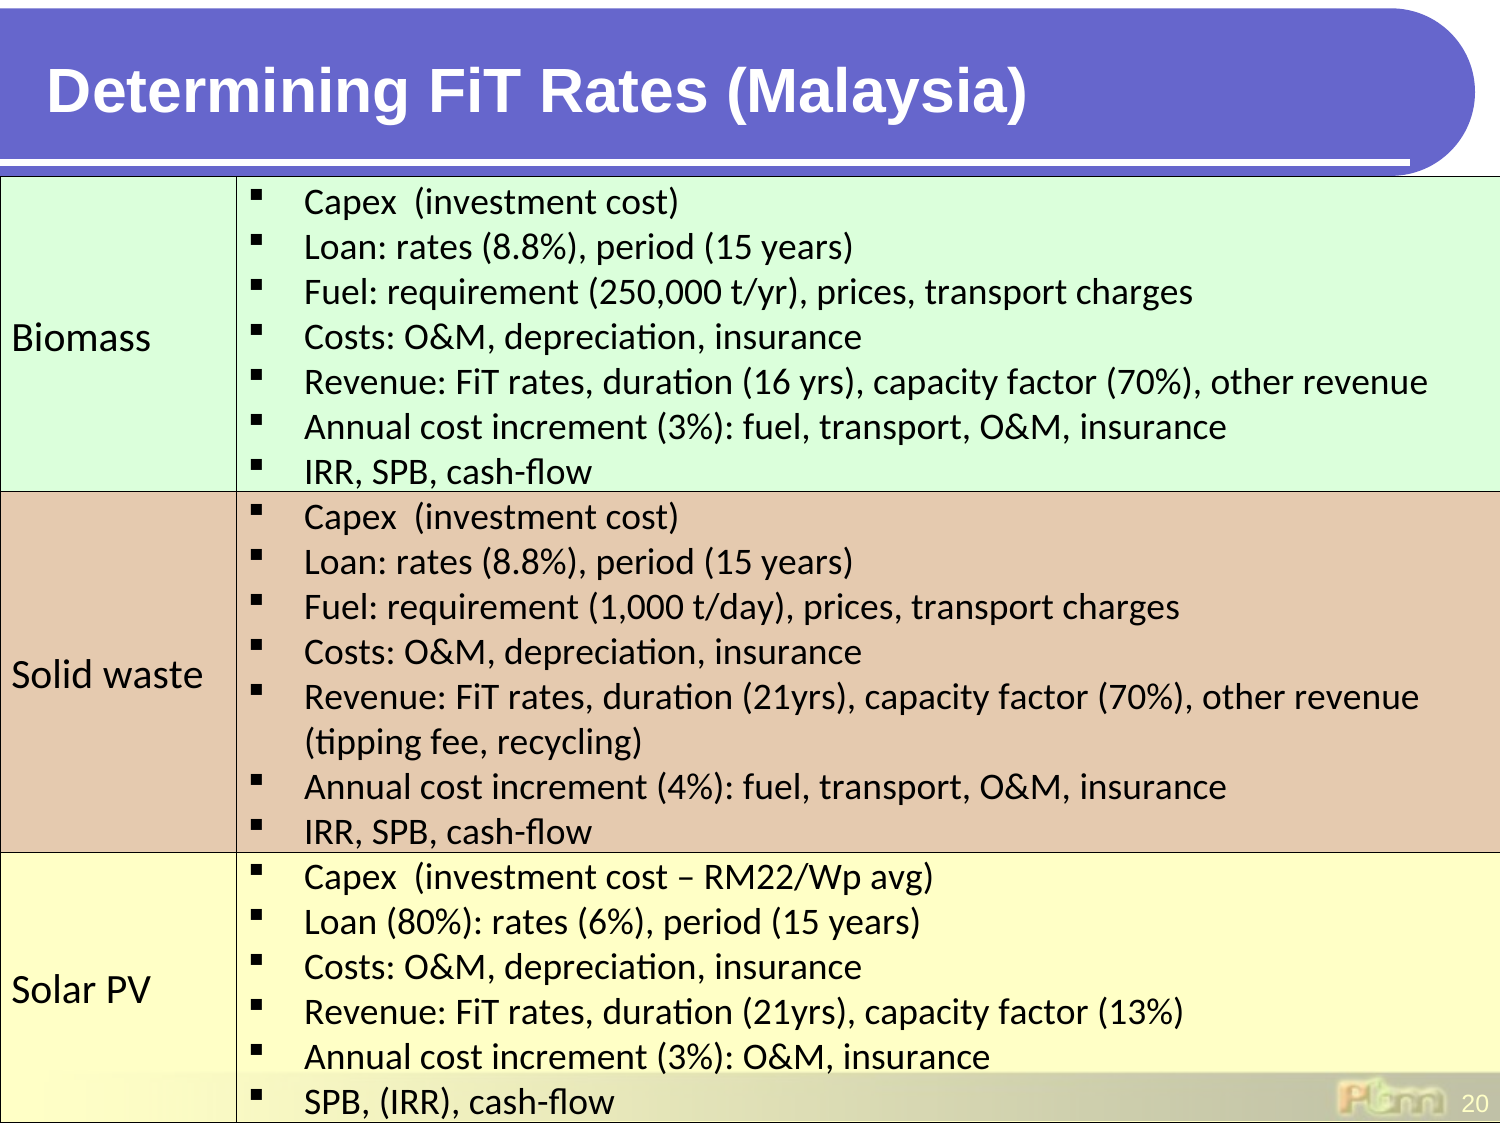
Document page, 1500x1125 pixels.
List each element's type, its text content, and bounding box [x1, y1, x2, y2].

table_cell Capex (investment cost) Loan: rates (8.8%), period (15 years) Fuel: requirement (1,000 t/day), prices, transport charges Costs: O&M, depreciation, insurance Revenue: FiT rates, duration (21yrs), capacity factor (70%), other revenue (tipping fee, recycling) Annual cost increment (4%): fuel, transport, O&M, insurance IRR, SPB, cash-flow [237, 492, 1500, 852]
title Determining FiT Rates (Malaysia) [31, 12, 1417, 163]
table_cell Capex (investment cost – RM22/Wp avg) Loan (80%): rates (6%), period (15 years) Costs: O&M, depreciation, insurance Revenue: FiT rates, duration (21yrs), capacity factor (13%) Annual cost increment (3%): O&M, insurance SPB, (IRR), cash-flow [237, 853, 1500, 1122]
table_cell Solar PV [1, 853, 236, 1122]
table_cell Solid waste [1, 492, 236, 852]
table_header Capex (investment cost) Loan: rates (8.8%), period (15 years) Fuel: requirement (250,000 t/yr), prices, transport charges Costs: O&M, depreciation, insurance Revenue: FiT rates, duration (16 yrs), capacity factor (70%), other revenue Annual cost increment (3%): fuel, transport, O&M, insurance IRR, SPB, cash-flow [237, 177, 1500, 491]
table_header Biomass [1, 177, 236, 491]
